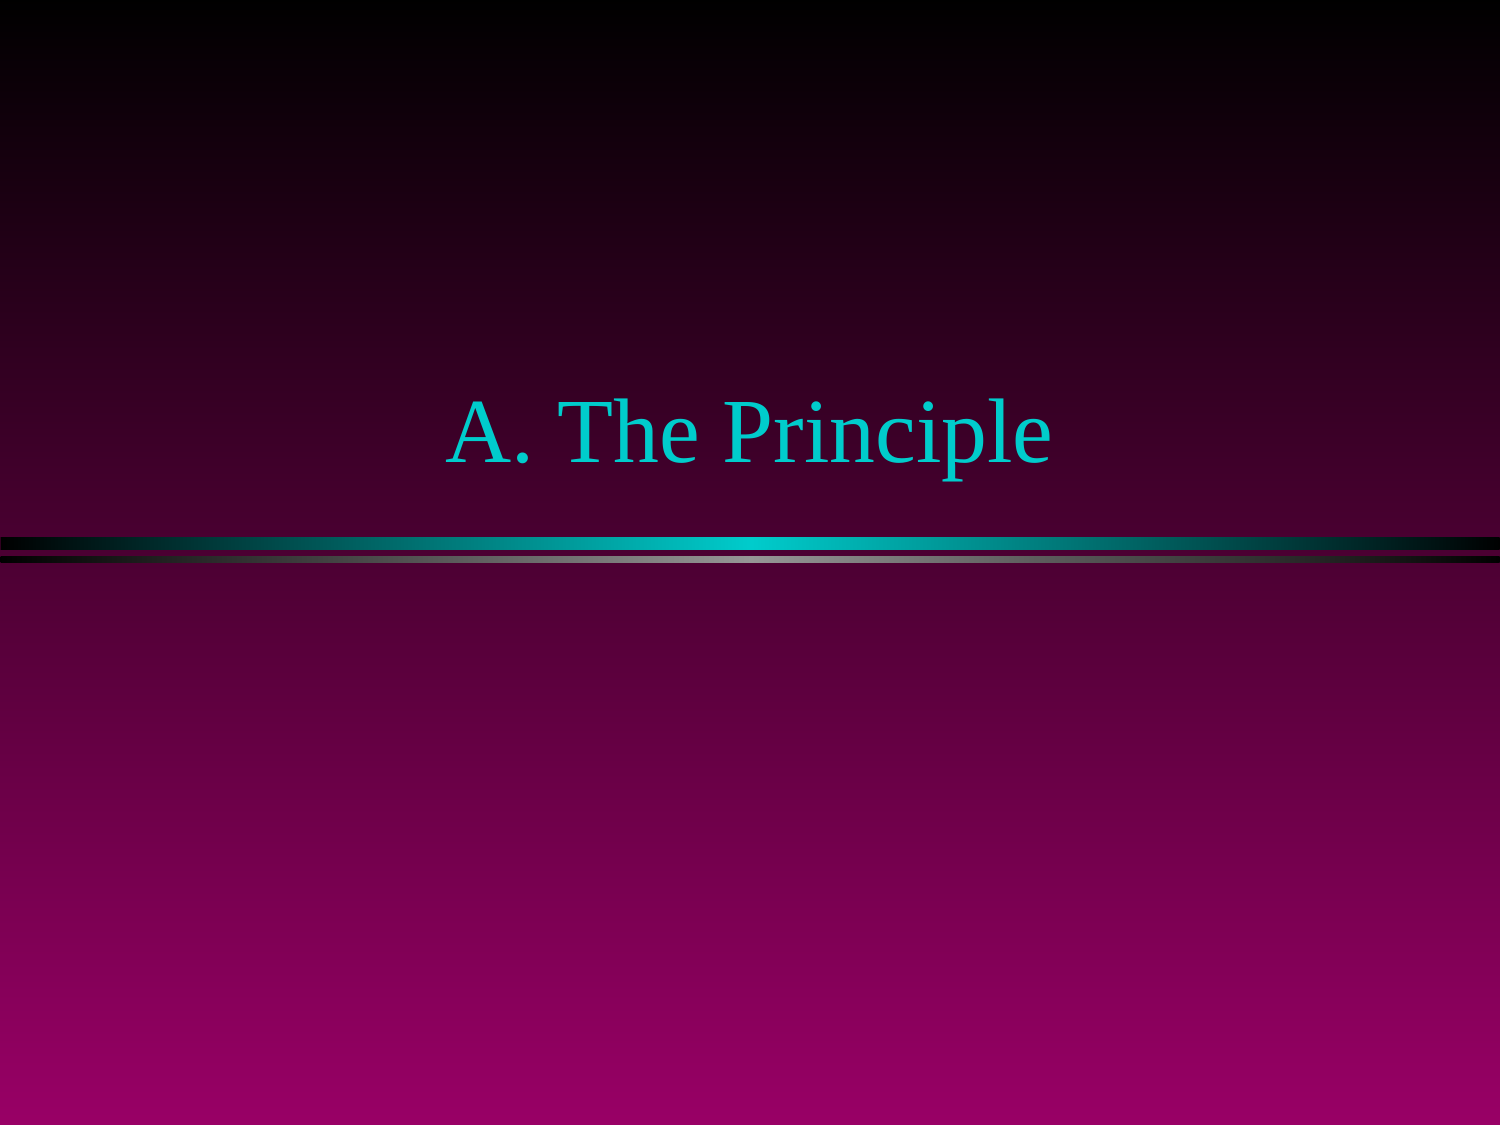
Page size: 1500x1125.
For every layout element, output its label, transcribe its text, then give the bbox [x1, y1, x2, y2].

title A. The Principle [112, 337, 1388, 525]
